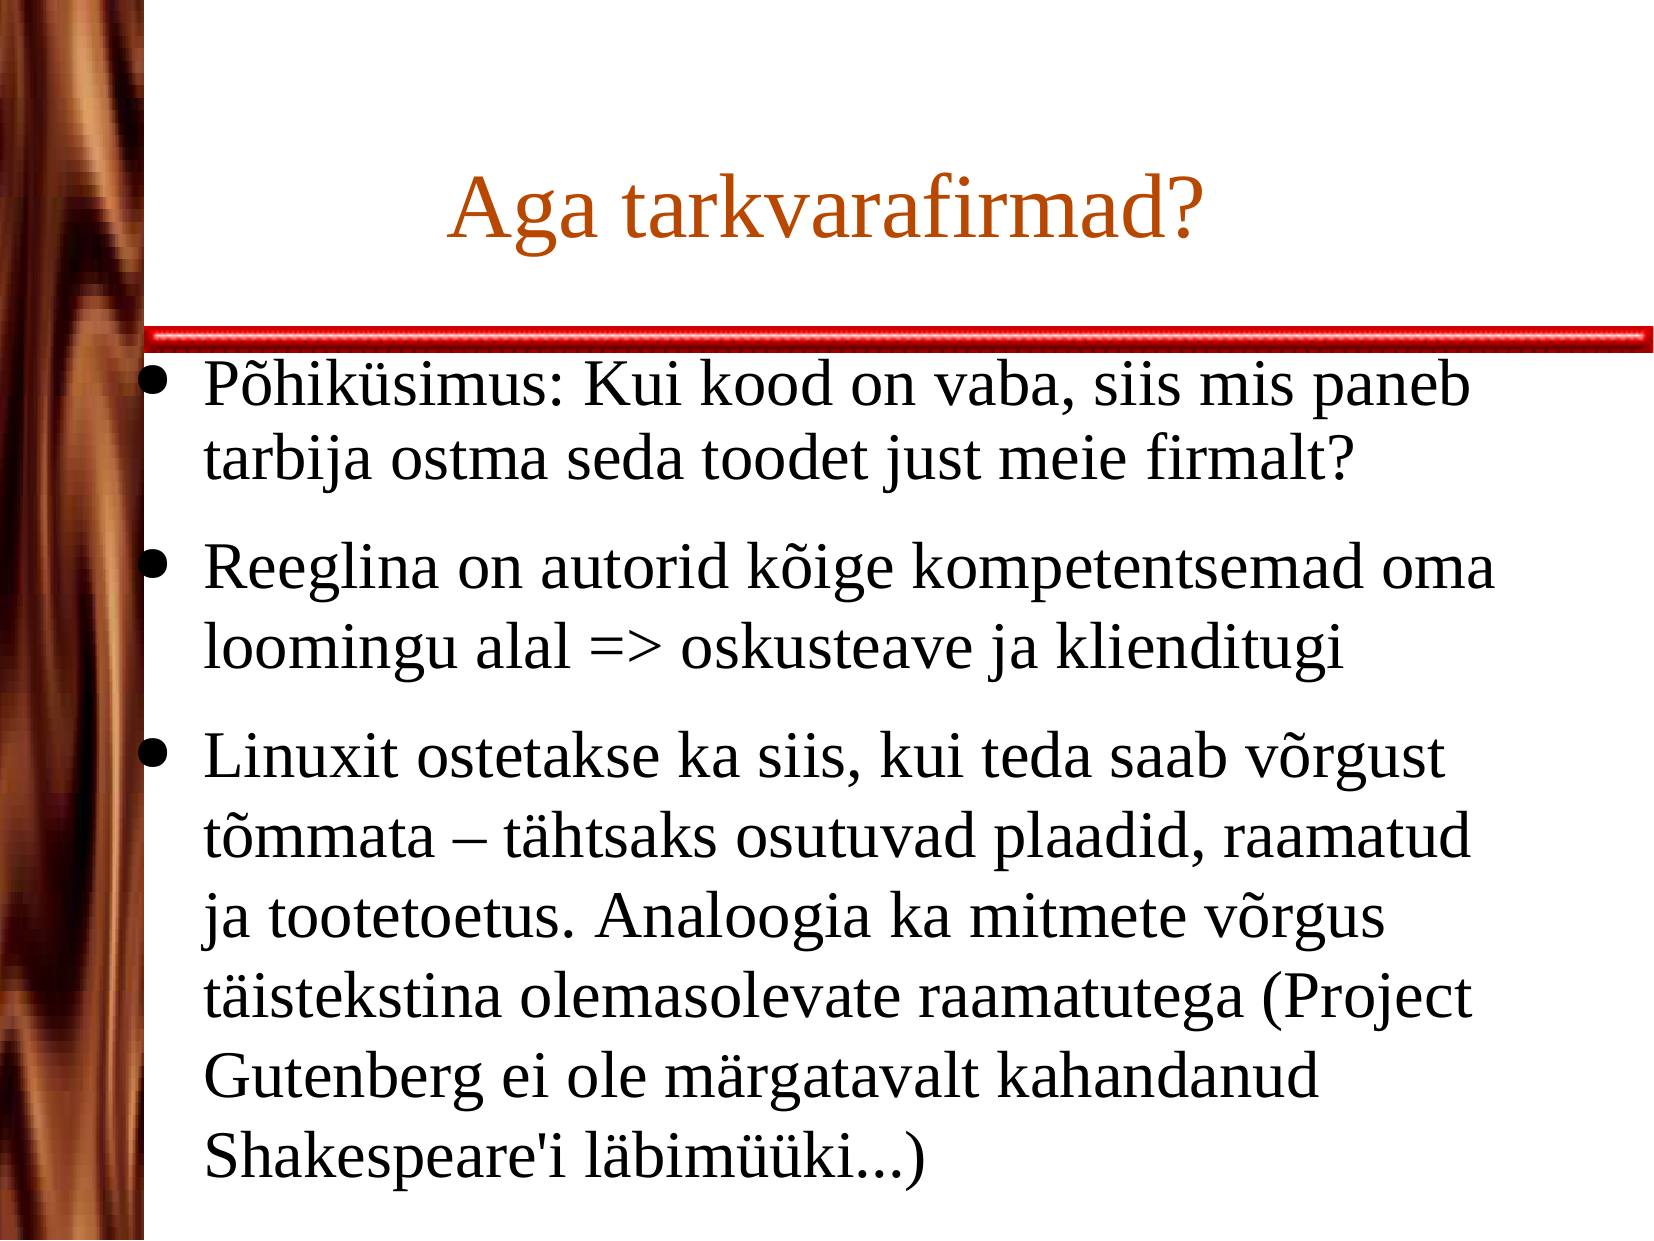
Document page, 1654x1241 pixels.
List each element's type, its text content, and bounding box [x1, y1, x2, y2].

title Aga tarkvarafirmad? [121, 98, 1533, 314]
list Põhiküsimus: Kui kood on vaba, siis mis paneb tarbija ostma seda toodet just meie firmalt? Reeglina on autorid kõige kompetentsemad oma loomingu alal => oskusteave ja klienditugi Linuxit ostetakse ka siis, kui teda saab võrgust tõmmata – tähtsaks osutuvad plaadid, raamatud ja tootetoetus. Analoogia ka mitmete võrgus täistekstina olemasolevate raamatutega (Project Gutenberg ei ole märgatavalt kahandanud Shakespeare'i läbimüüki...) [121, 344, 1533, 1241]
picture [0, 0, 1654, 1240]
